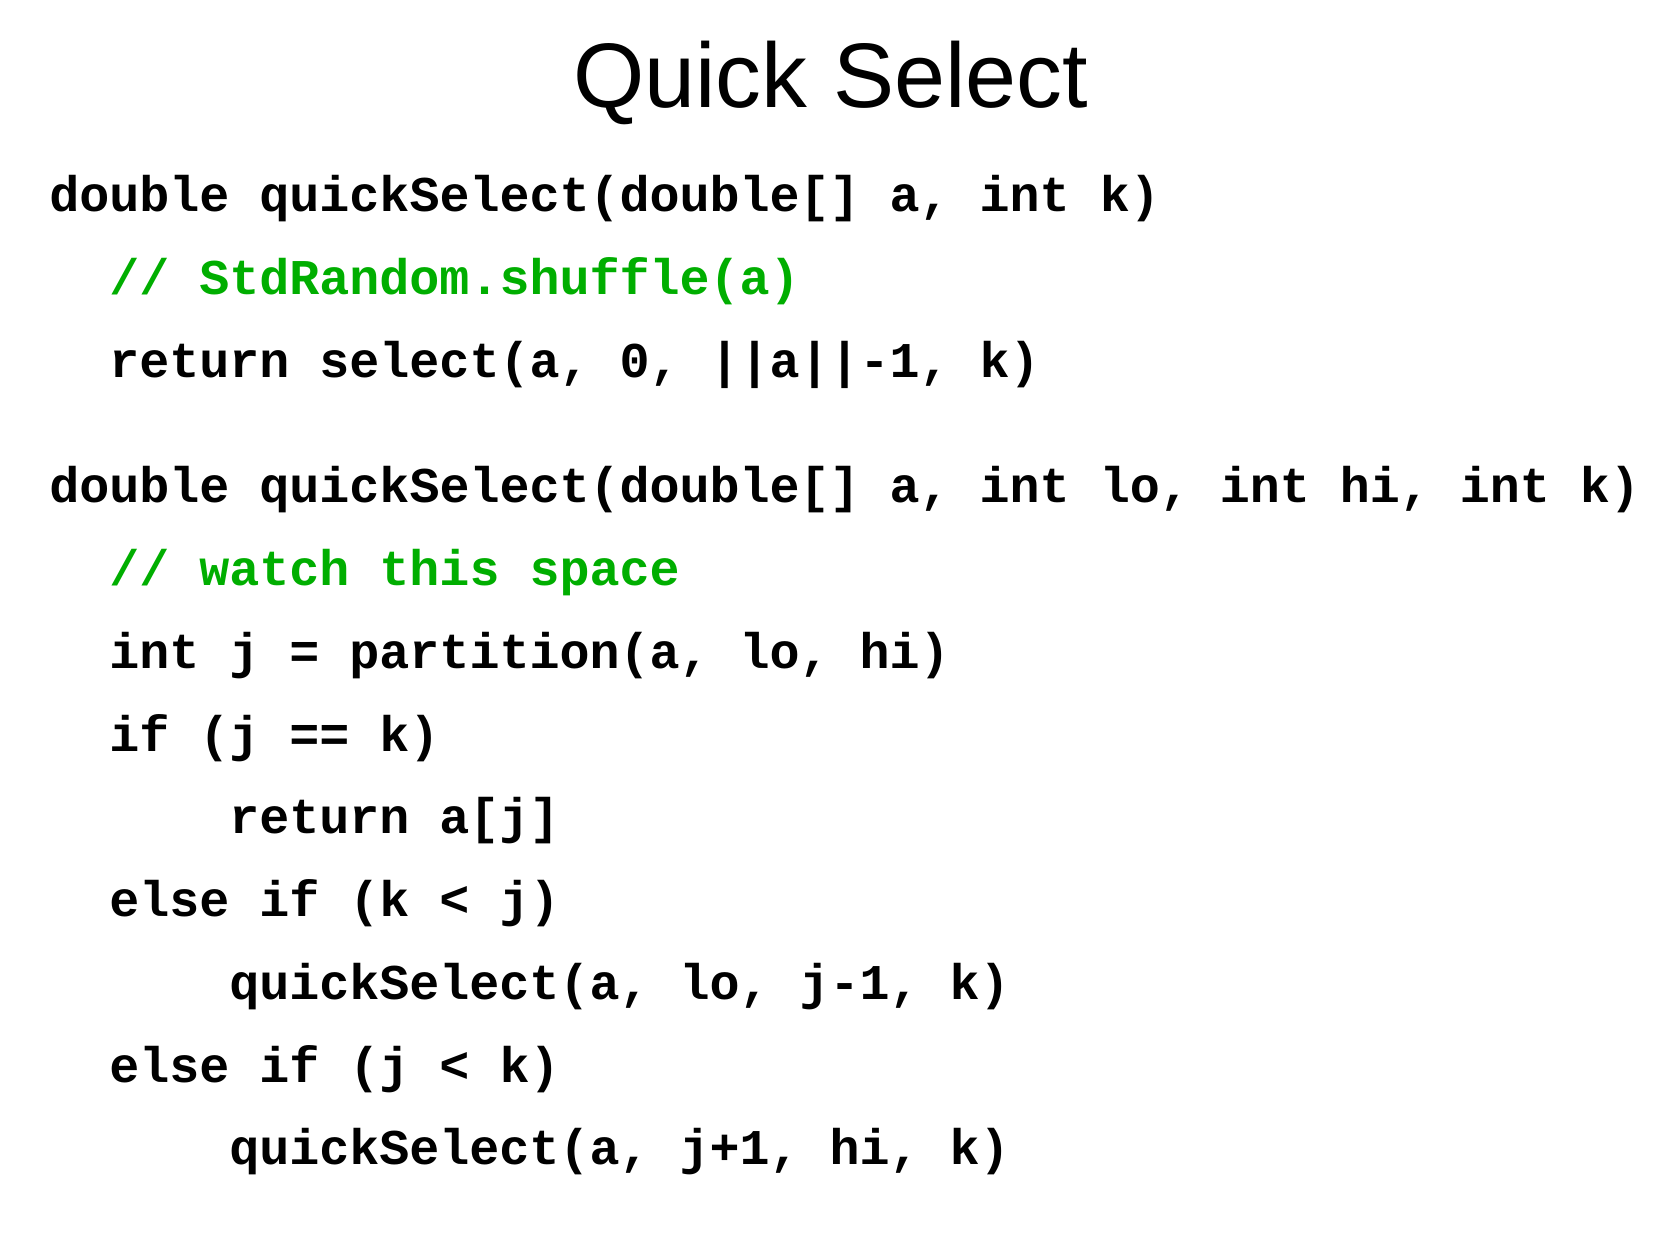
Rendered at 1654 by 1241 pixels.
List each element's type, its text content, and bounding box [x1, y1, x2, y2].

title Quick Select [86, 0, 1575, 151]
list double quickSelect(double[] a, int k) // StdRandom.shuffle(a) return select(a, 0, ||a||-1, k) double quickSelect(double[] a, int lo, int hi, int k) // watch this space int j = partition(a, lo, hi) if (j == k) return a[j] else if (k < j) quickSelect(a, lo, j-1, k) else if (j < k) quickSelect(a, j+1, hi, k) [49, 162, 1645, 1189]
